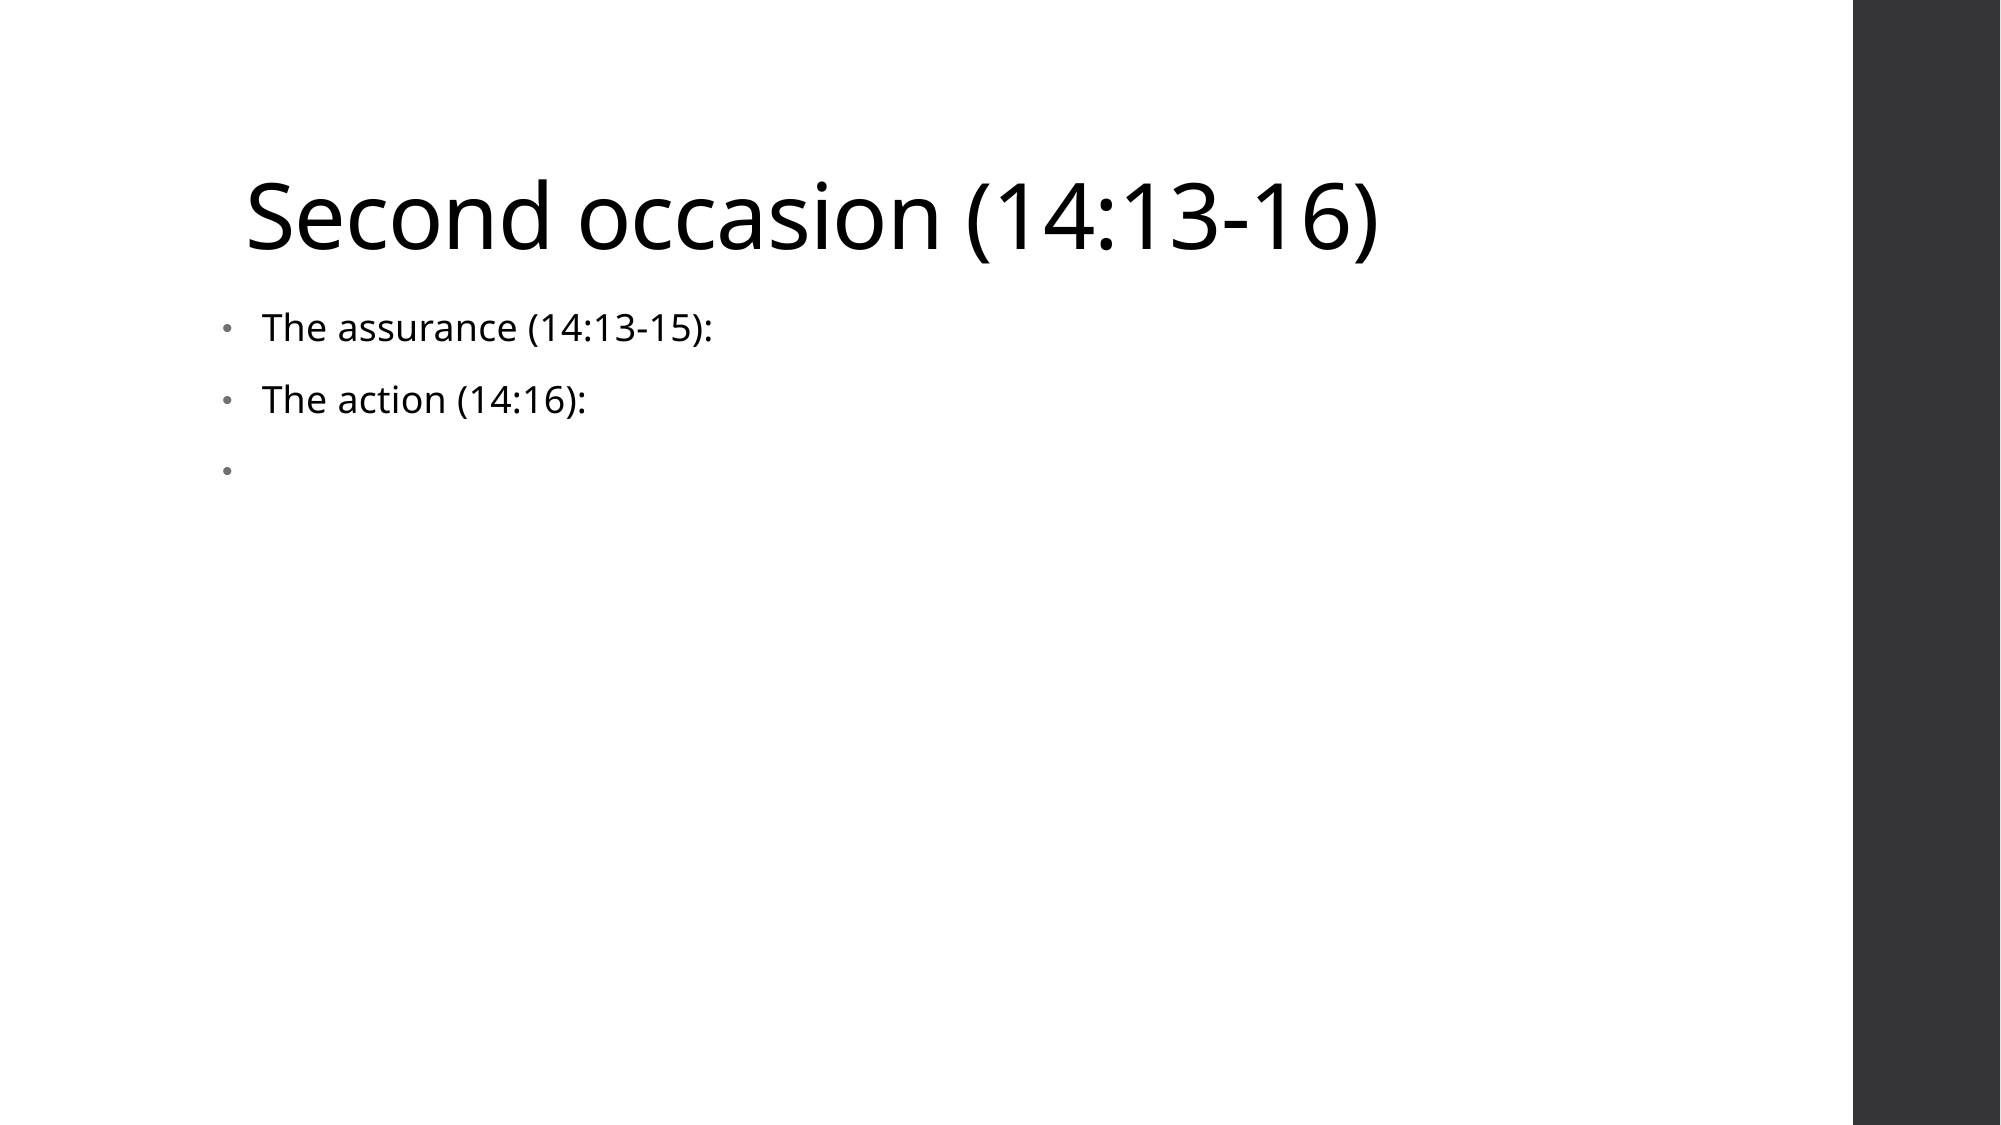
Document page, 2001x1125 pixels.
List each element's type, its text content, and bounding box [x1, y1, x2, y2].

title Second occasion (14:13-16) [206, 60, 1797, 278]
list The assurance (14:13-15): The action (14:16): [206, 299, 1617, 1014]
